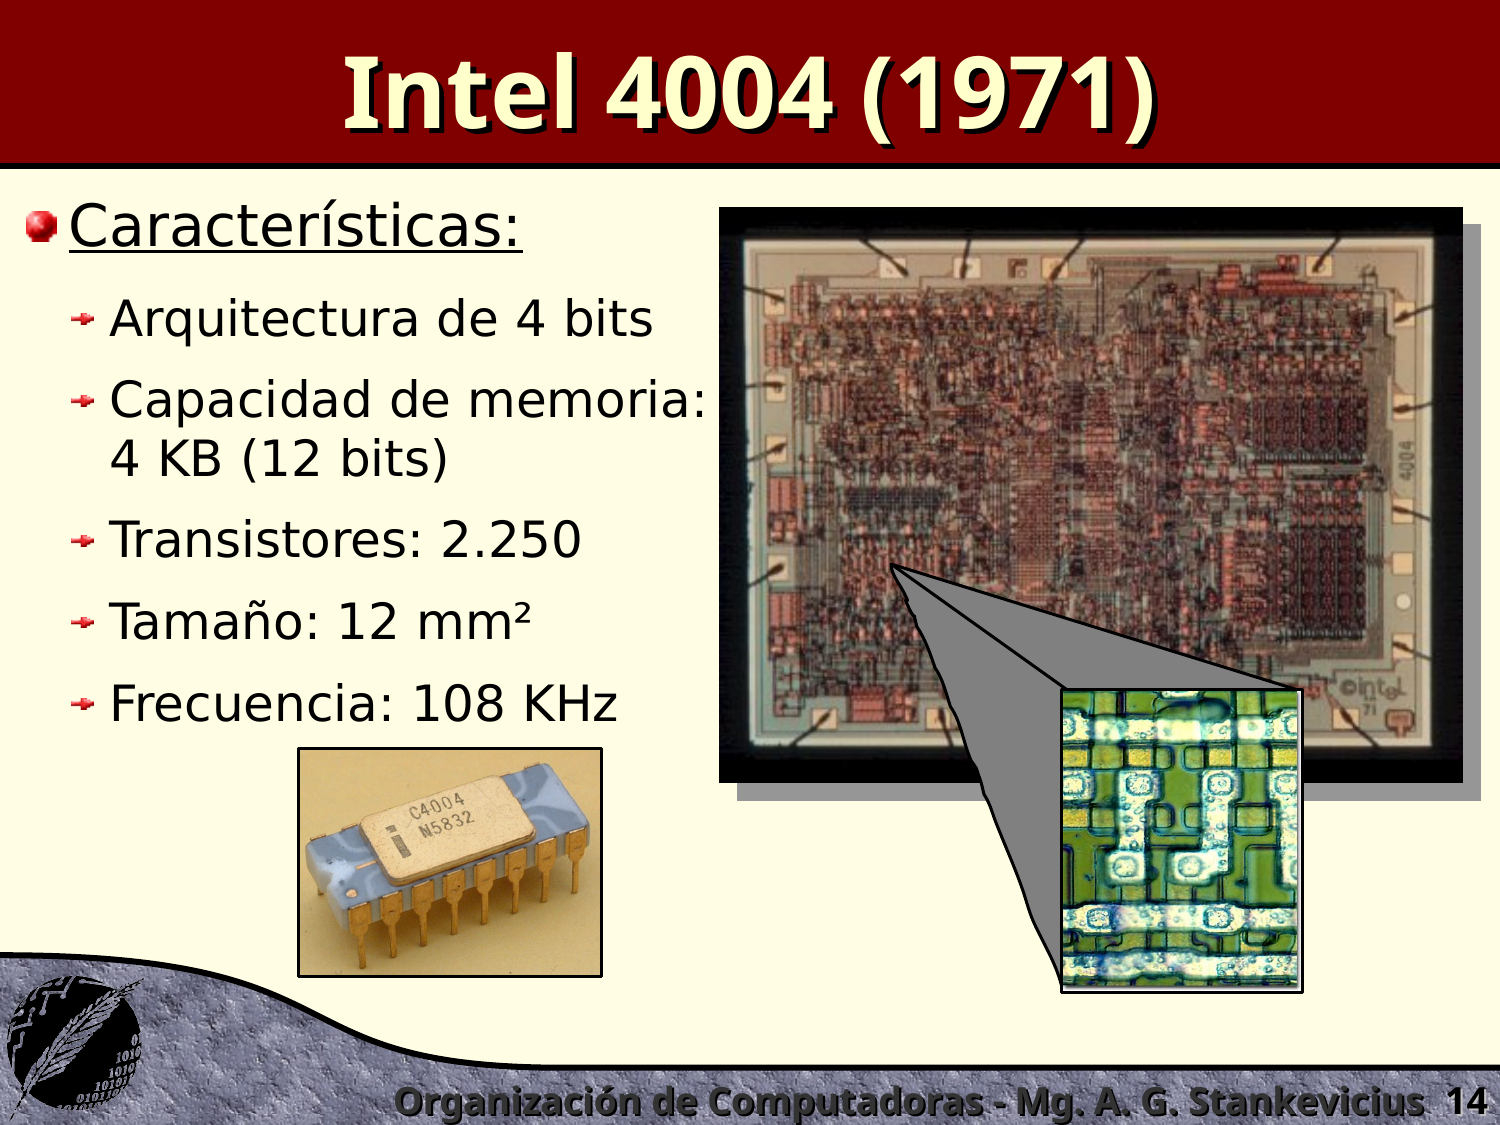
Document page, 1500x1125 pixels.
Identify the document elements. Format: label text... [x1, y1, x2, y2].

picture [1058, 1100, 1065, 1110]
title Intel 4004 (1971) [15, 5, 1485, 160]
picture [300, 750, 601, 976]
picture [802, 1100, 806, 1110]
list Características: Arquitectura de 4 bits Capacidad de memoria: 4 KB (12 bits) Transistores: 2.250 Tamaño: 12 mm² Frecuencia: 108 KHz [11, 192, 1486, 935]
picture [1063, 690, 1301, 991]
text_box [897, 565, 1292, 688]
picture [448, 1100, 455, 1110]
text_box [891, 567, 1060, 981]
picture [0, 959, 1500, 1125]
picture [719, 207, 1463, 783]
